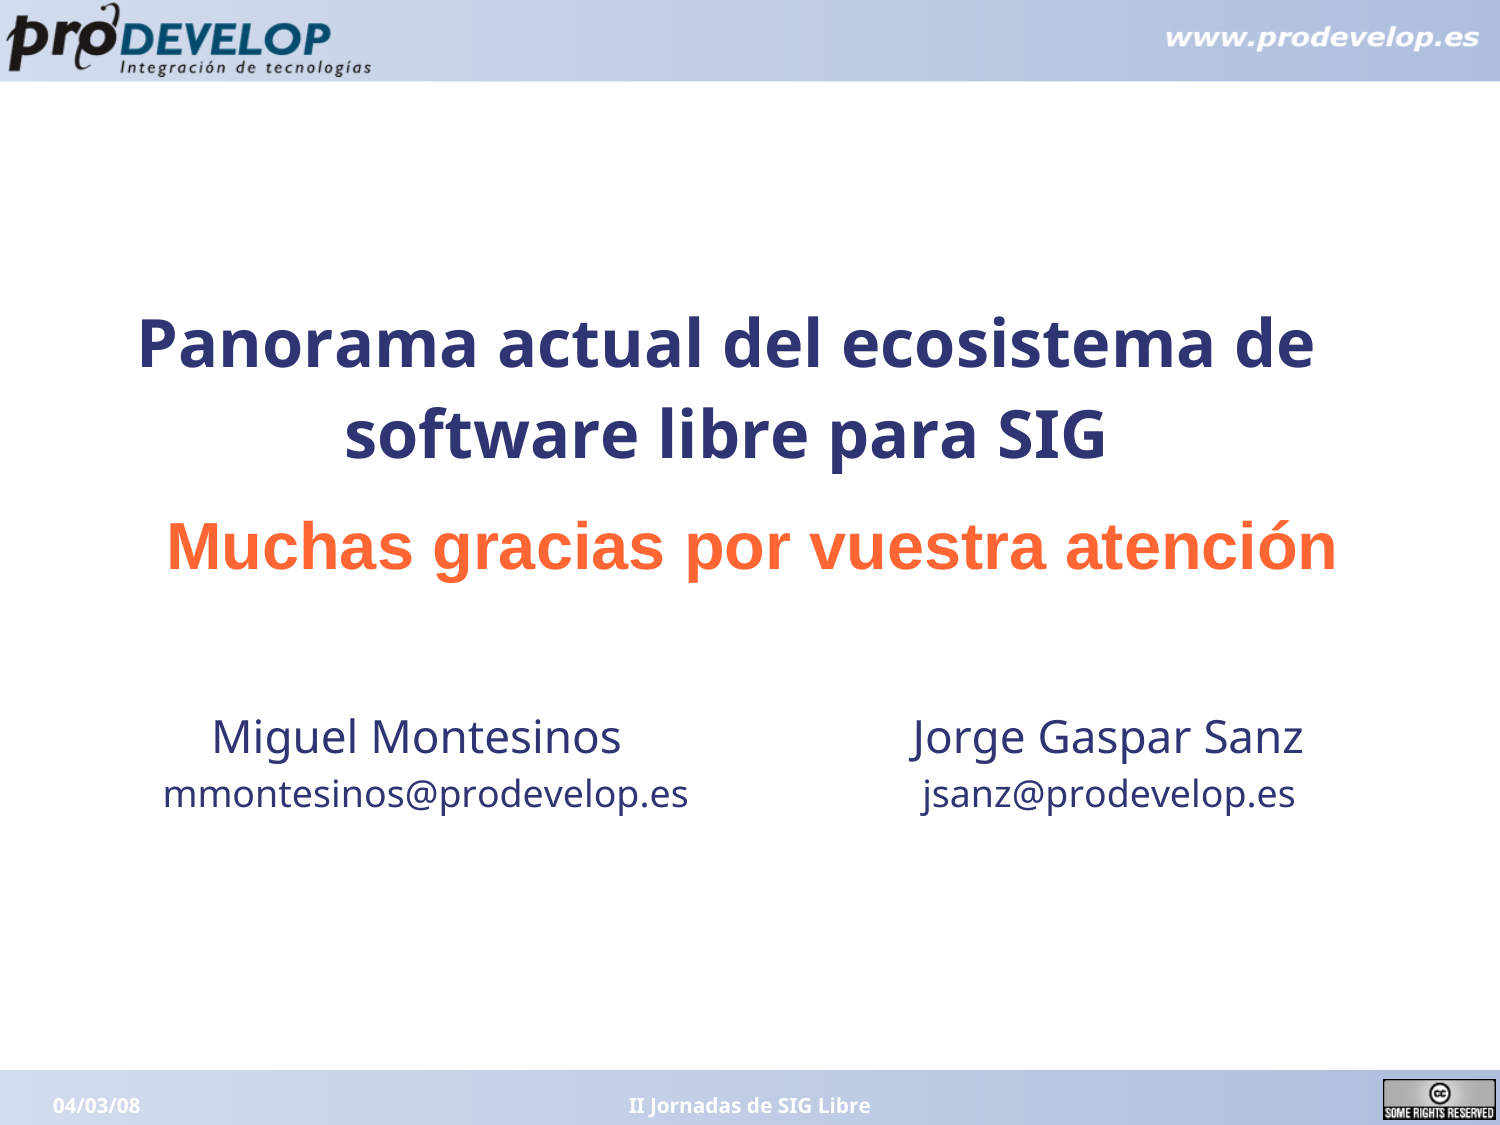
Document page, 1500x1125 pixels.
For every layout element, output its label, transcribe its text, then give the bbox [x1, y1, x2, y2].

picture [0, 0, 1500, 1125]
title Panorama actual del ecosistema de software libre para SIG [53, 266, 1400, 508]
text_box Muchas gracias por vuestra atención [88, 501, 1418, 618]
text_box Miguel Montesinos Jorge Gaspar Sanz mmontesinos@prodevelop.es jsanz@prodevelop.es [147, 697, 1447, 836]
